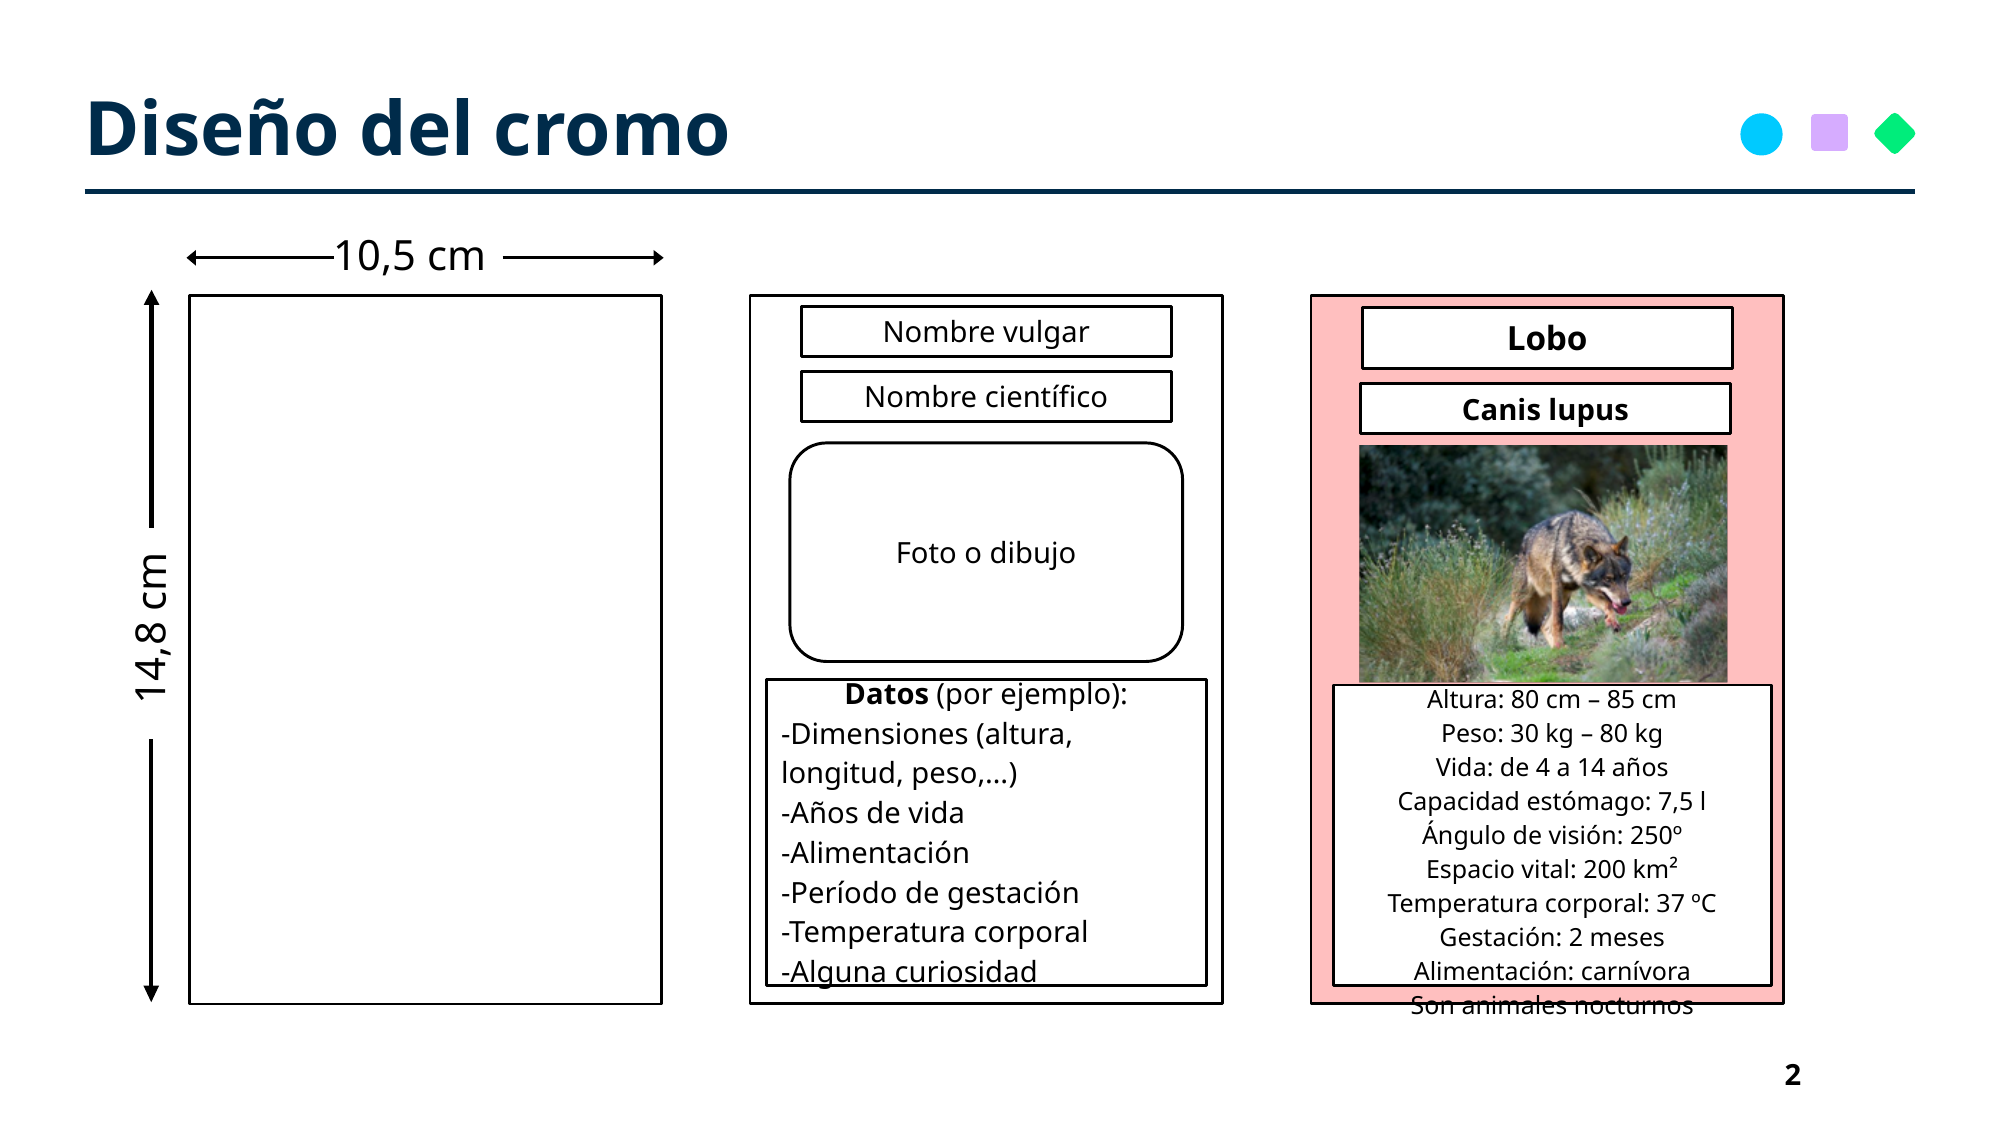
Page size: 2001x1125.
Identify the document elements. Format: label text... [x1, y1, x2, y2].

text_box Foto o dibujo [789, 442, 1183, 662]
picture [502, 236, 680, 278]
text_box 10,5 cm [318, 220, 493, 288]
title Diseño del cromo [84, 29, 1601, 178]
picture [129, 738, 172, 1028]
text_box Longitud: 1 m – 1,6 m Altura: 80 cm – 85 cm Peso: 30 kg – 80 kg Vida: de 4 a 14 años Capacidad estómago: 7,5 l Ángulo de visión: 250º Espacio vital: 200 km² Temperatura corporal: 37 ºC Gestación: 2 meses Alimentación: carnívora Son animales nocturnos [1333, 684, 1772, 986]
text_box Lobo [1362, 307, 1733, 369]
text_box Nombre científico [801, 371, 1172, 422]
text_box Datos (por ejemplo): -Dimensiones (altura, longitud, peso,…) -Años de vida -Alimentación -Período de gestación -Temperatura corporal -Alguna curiosidad [766, 679, 1207, 986]
text_box 14,8 cm [115, 545, 184, 720]
text_box Canis lupus [1360, 383, 1731, 434]
text_box [1311, 295, 1784, 1004]
text_box Nombre vulgar [801, 306, 1172, 357]
text_box [750, 295, 1223, 1004]
text_box [189, 295, 662, 1004]
picture [1352, 445, 1731, 684]
picture [129, 236, 318, 528]
